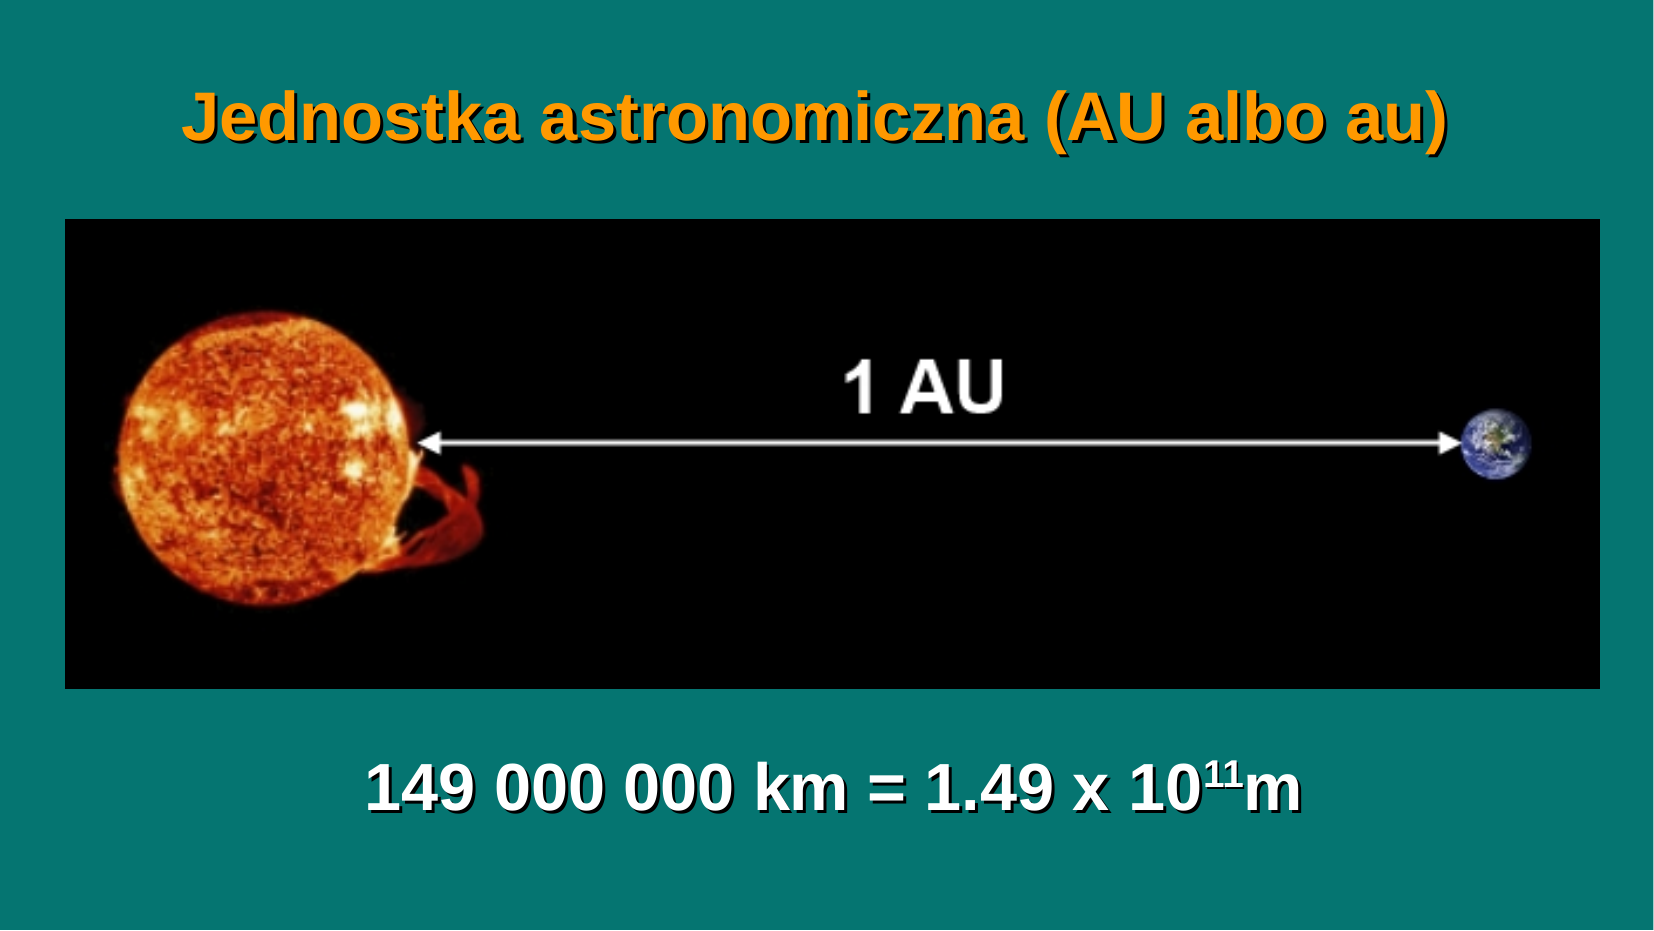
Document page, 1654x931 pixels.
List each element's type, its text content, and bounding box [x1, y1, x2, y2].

picture [65, 219, 1600, 689]
text_box 149 000 000 km = 1.49 x 1011m [350, 742, 1318, 833]
title Jednostka astronomiczna (AU albo au) [100, 35, 1531, 198]
